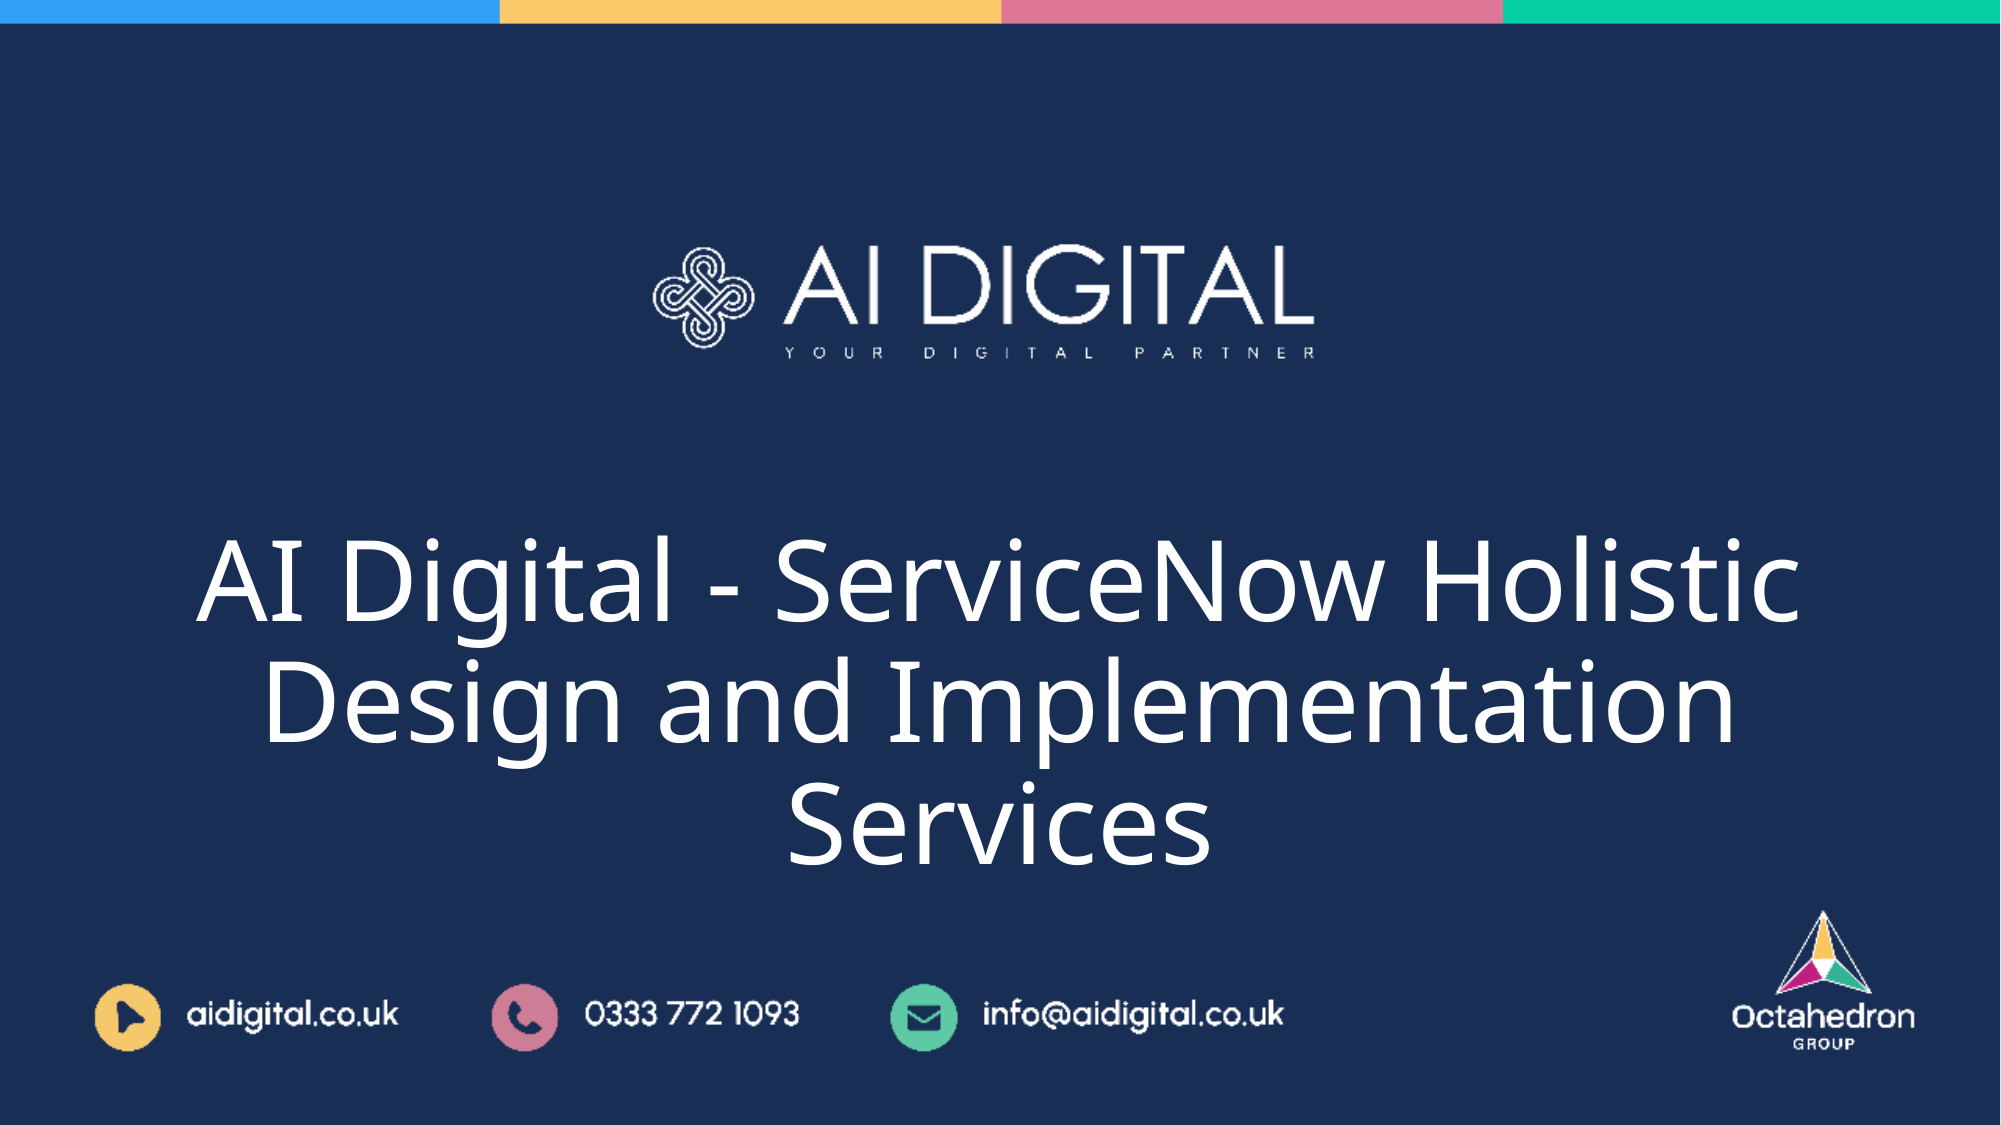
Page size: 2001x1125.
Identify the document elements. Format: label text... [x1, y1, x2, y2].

title AI Digital - ServiceNow Holistic Design and Implementation Services [114, 516, 1887, 609]
